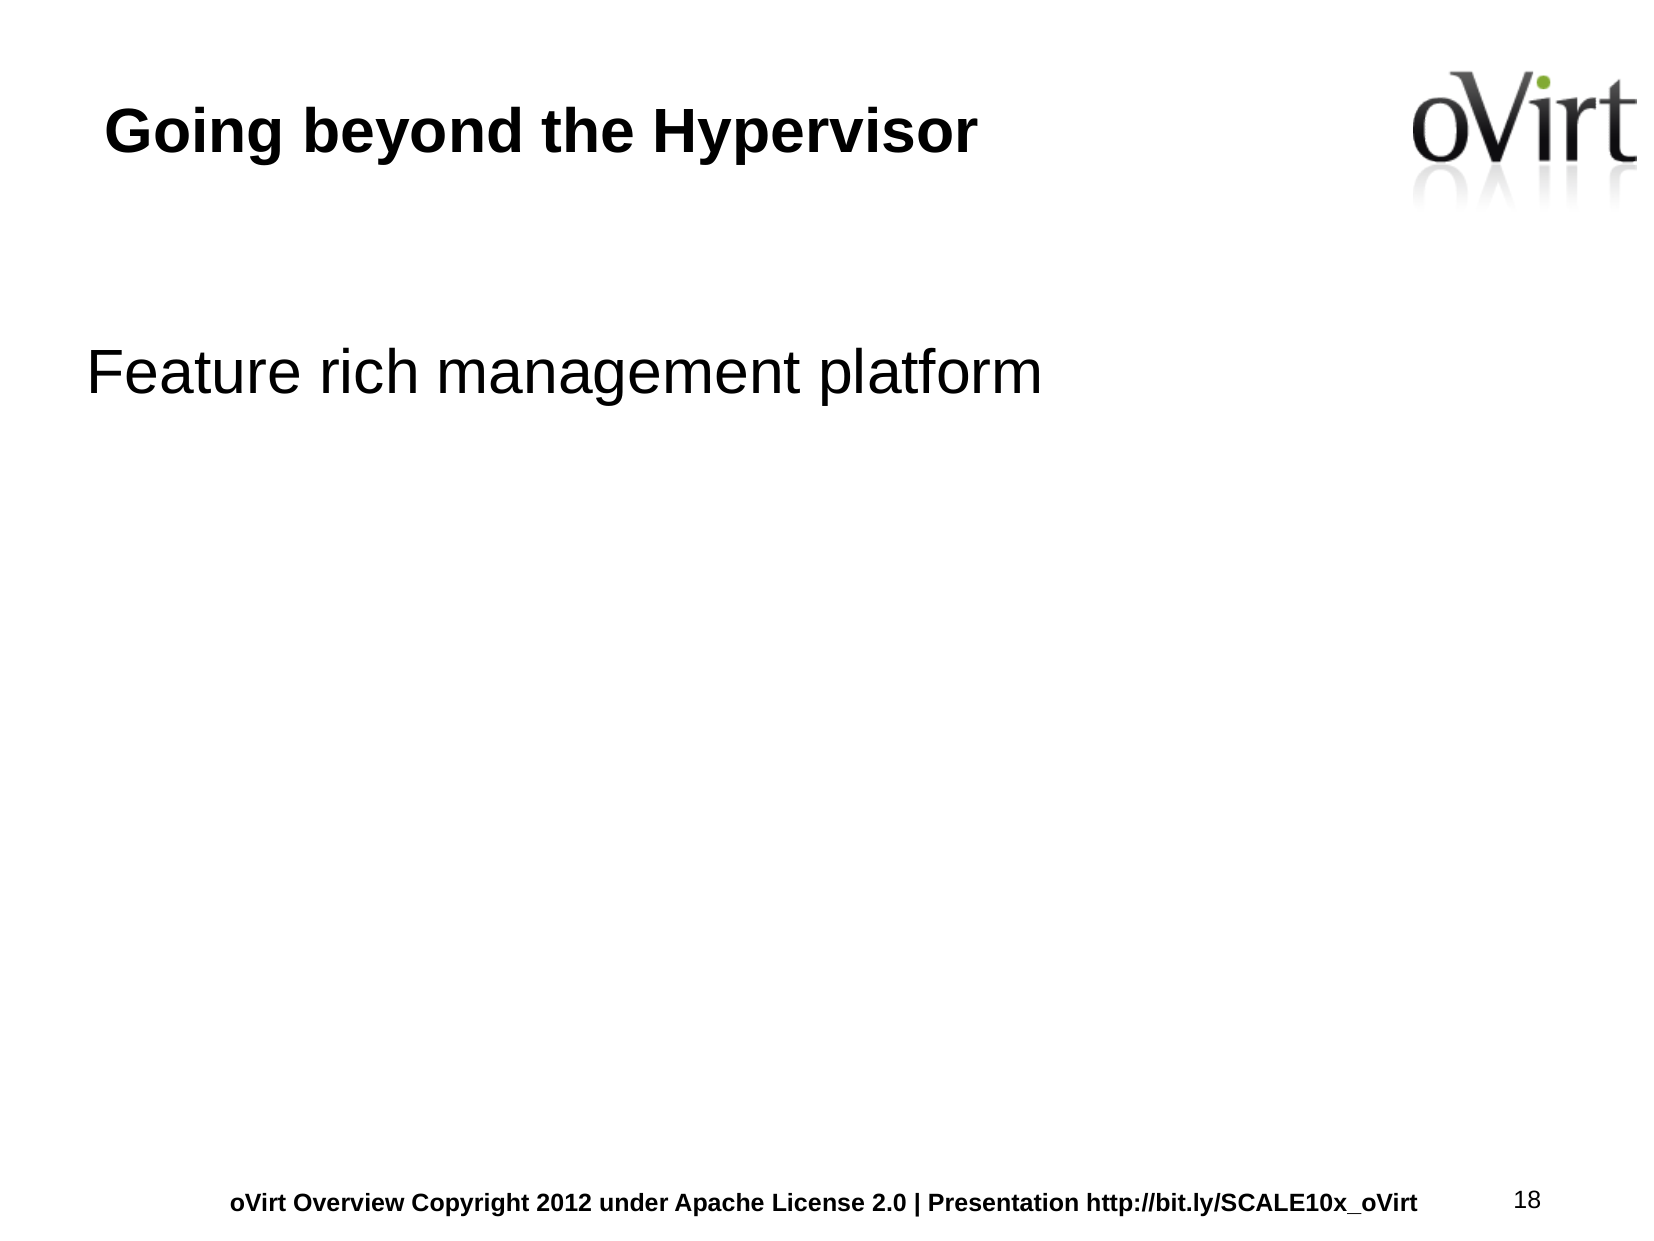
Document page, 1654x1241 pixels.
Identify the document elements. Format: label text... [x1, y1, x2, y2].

title Going beyond the Hypervisor [82, 37, 1303, 226]
list Feature rich management platform [86, 337, 1576, 451]
picture [1413, 63, 1637, 212]
